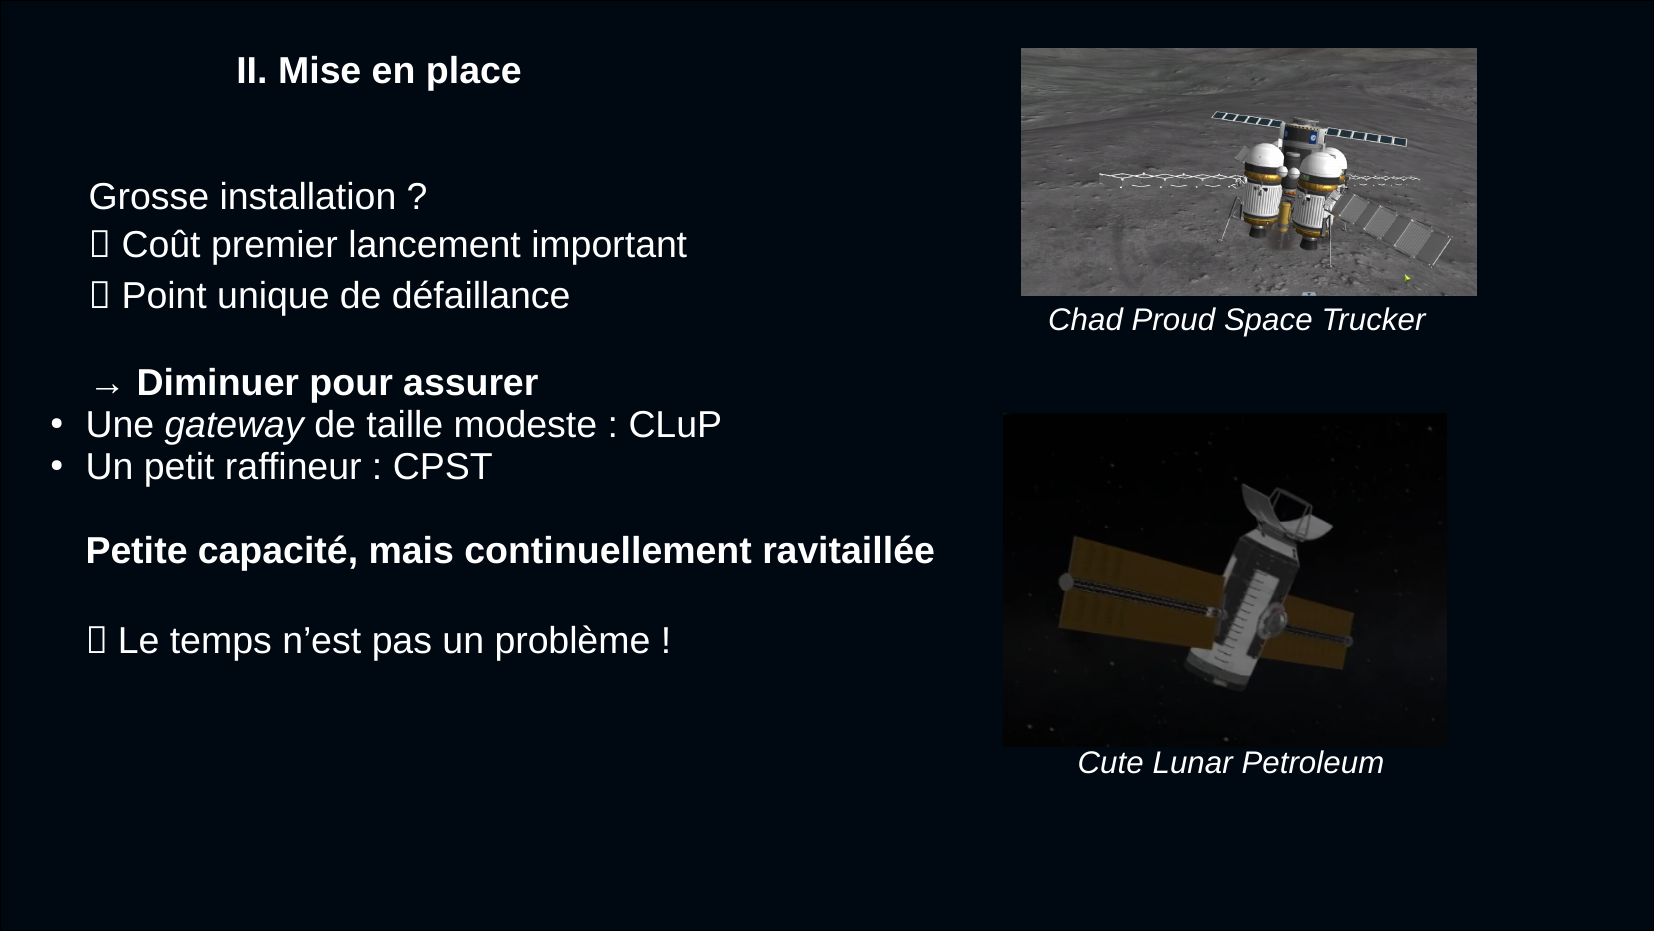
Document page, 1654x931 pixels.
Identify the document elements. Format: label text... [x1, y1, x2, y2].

text_box Chad Proud Space Trucker [1033, 295, 1506, 355]
picture [1003, 413, 1447, 747]
text_box Cute Lunar Petroleum [1062, 738, 1536, 798]
picture [1021, 48, 1477, 296]
text_box II. Mise en place Grosse installation ?  Coût premier lancement important  Point unique de défaillance → Diminuer pour assurer Une gateway de taille modeste : CLuP Un petit raffineur : CPST Petite capacité, mais continuellement ravitaillée  Le temps n’est pas un problème ! [0, 0, 1654, 931]
